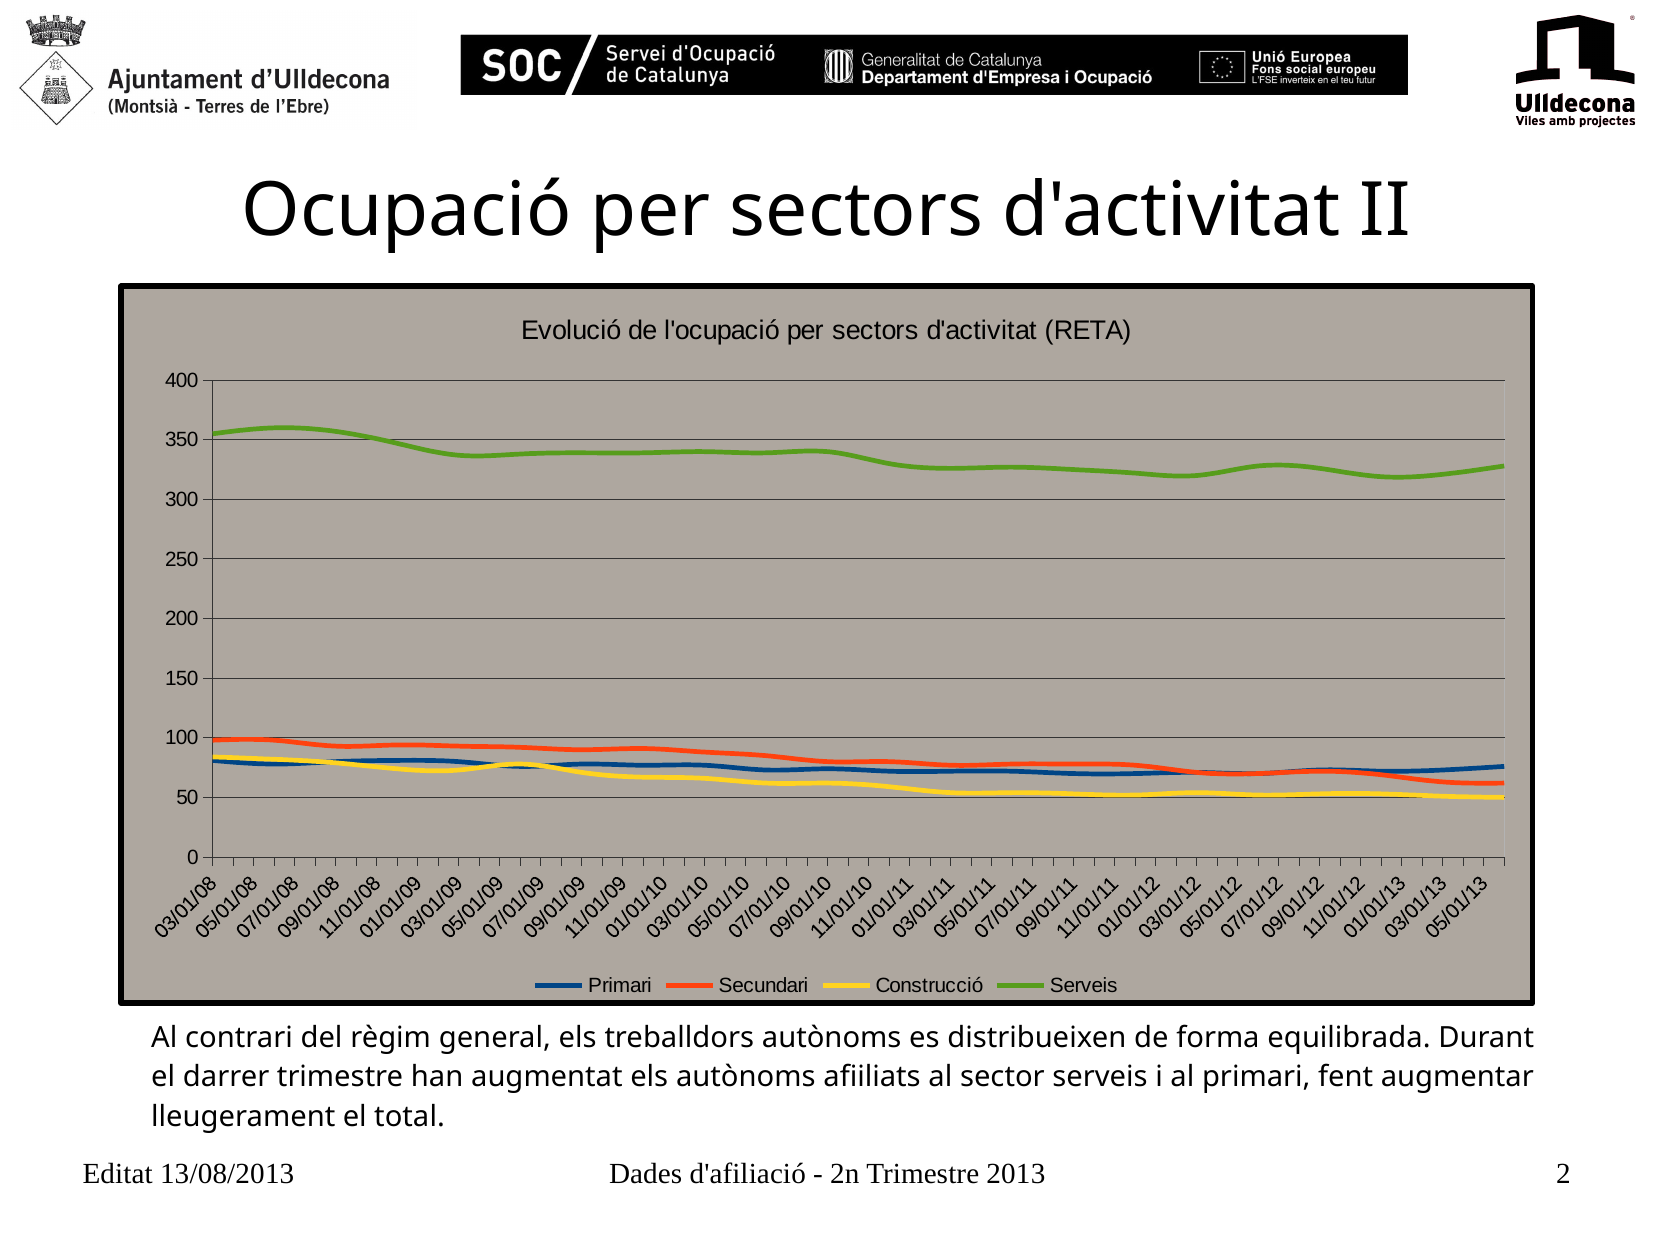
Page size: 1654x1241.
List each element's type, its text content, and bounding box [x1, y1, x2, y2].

picture [1511, 11, 1638, 130]
picture [460, 34, 1408, 95]
chart [118, 283, 1536, 1007]
list Al contrari del règim general, els treballdors autònoms es distribueixen de forma equilibrada. Durant el darrer trimestre han augmentat els autònoms afiiliats al sector serveis i al primari, fent augmentar lleugerament el total. [80, 1015, 1536, 1146]
title Ocupació per sectors d'activitat II [82, 129, 1571, 284]
picture [11, 10, 417, 130]
